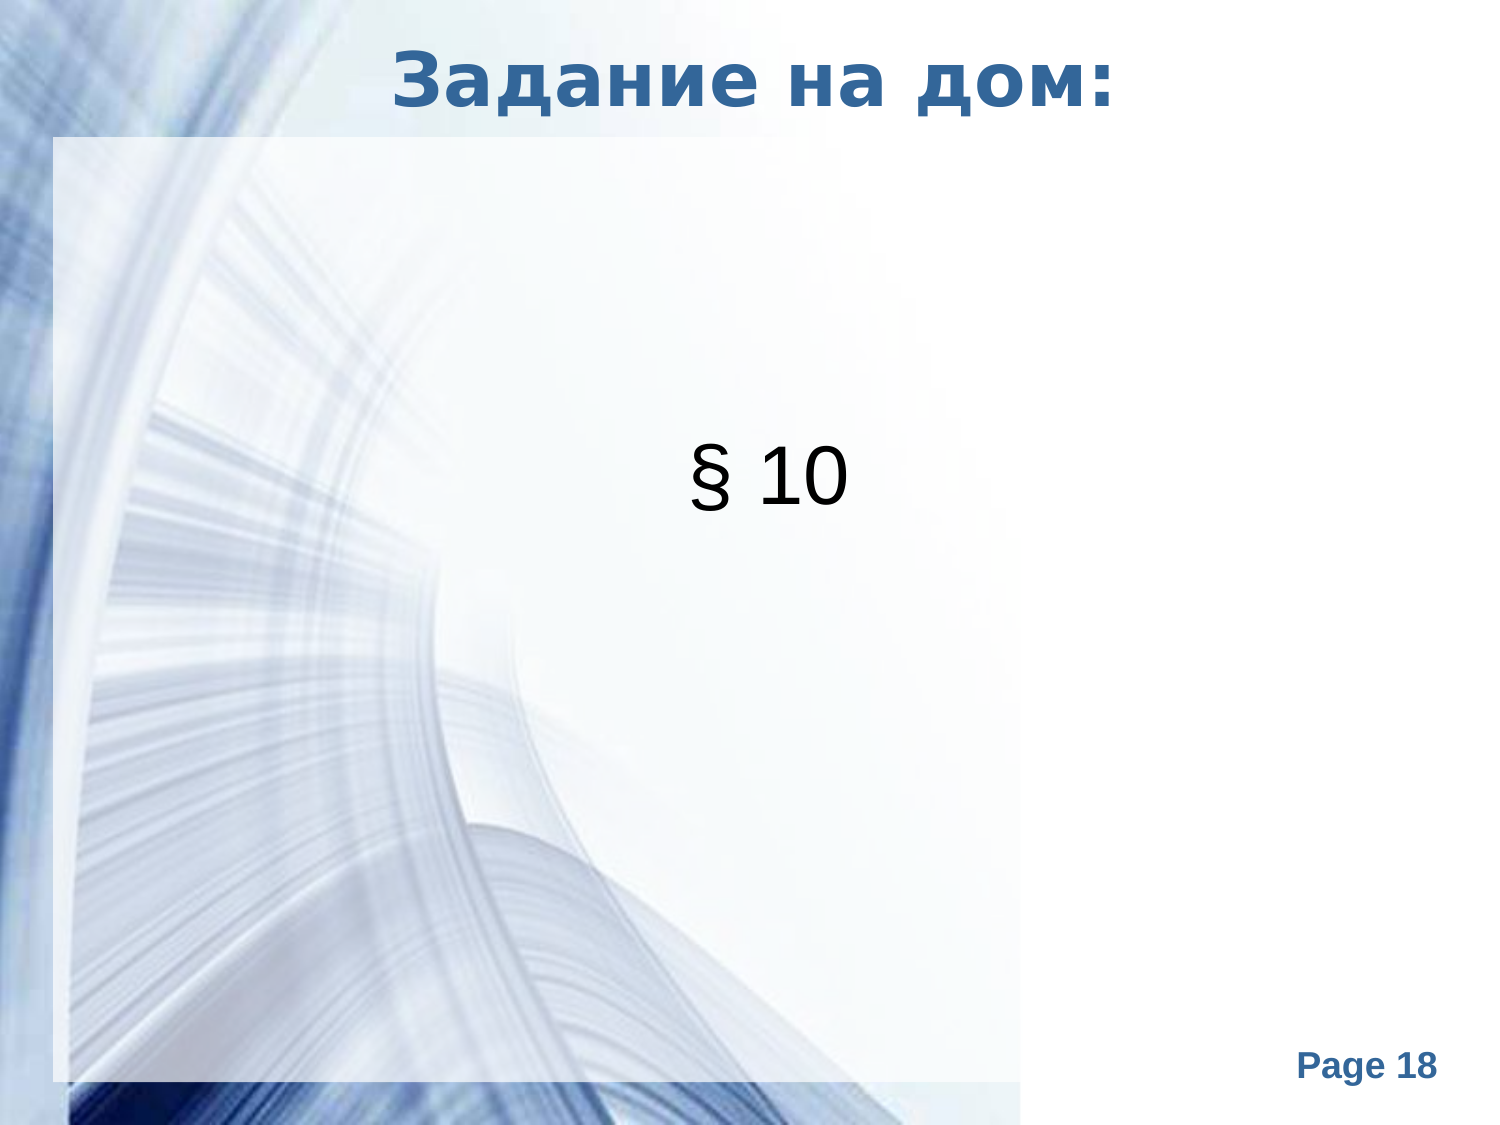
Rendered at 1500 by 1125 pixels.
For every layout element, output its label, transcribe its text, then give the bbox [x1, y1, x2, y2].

text_box § 10 [673, 413, 939, 529]
text_box Задание на дом: [375, 23, 1133, 130]
picture [0, 0, 1500, 1125]
